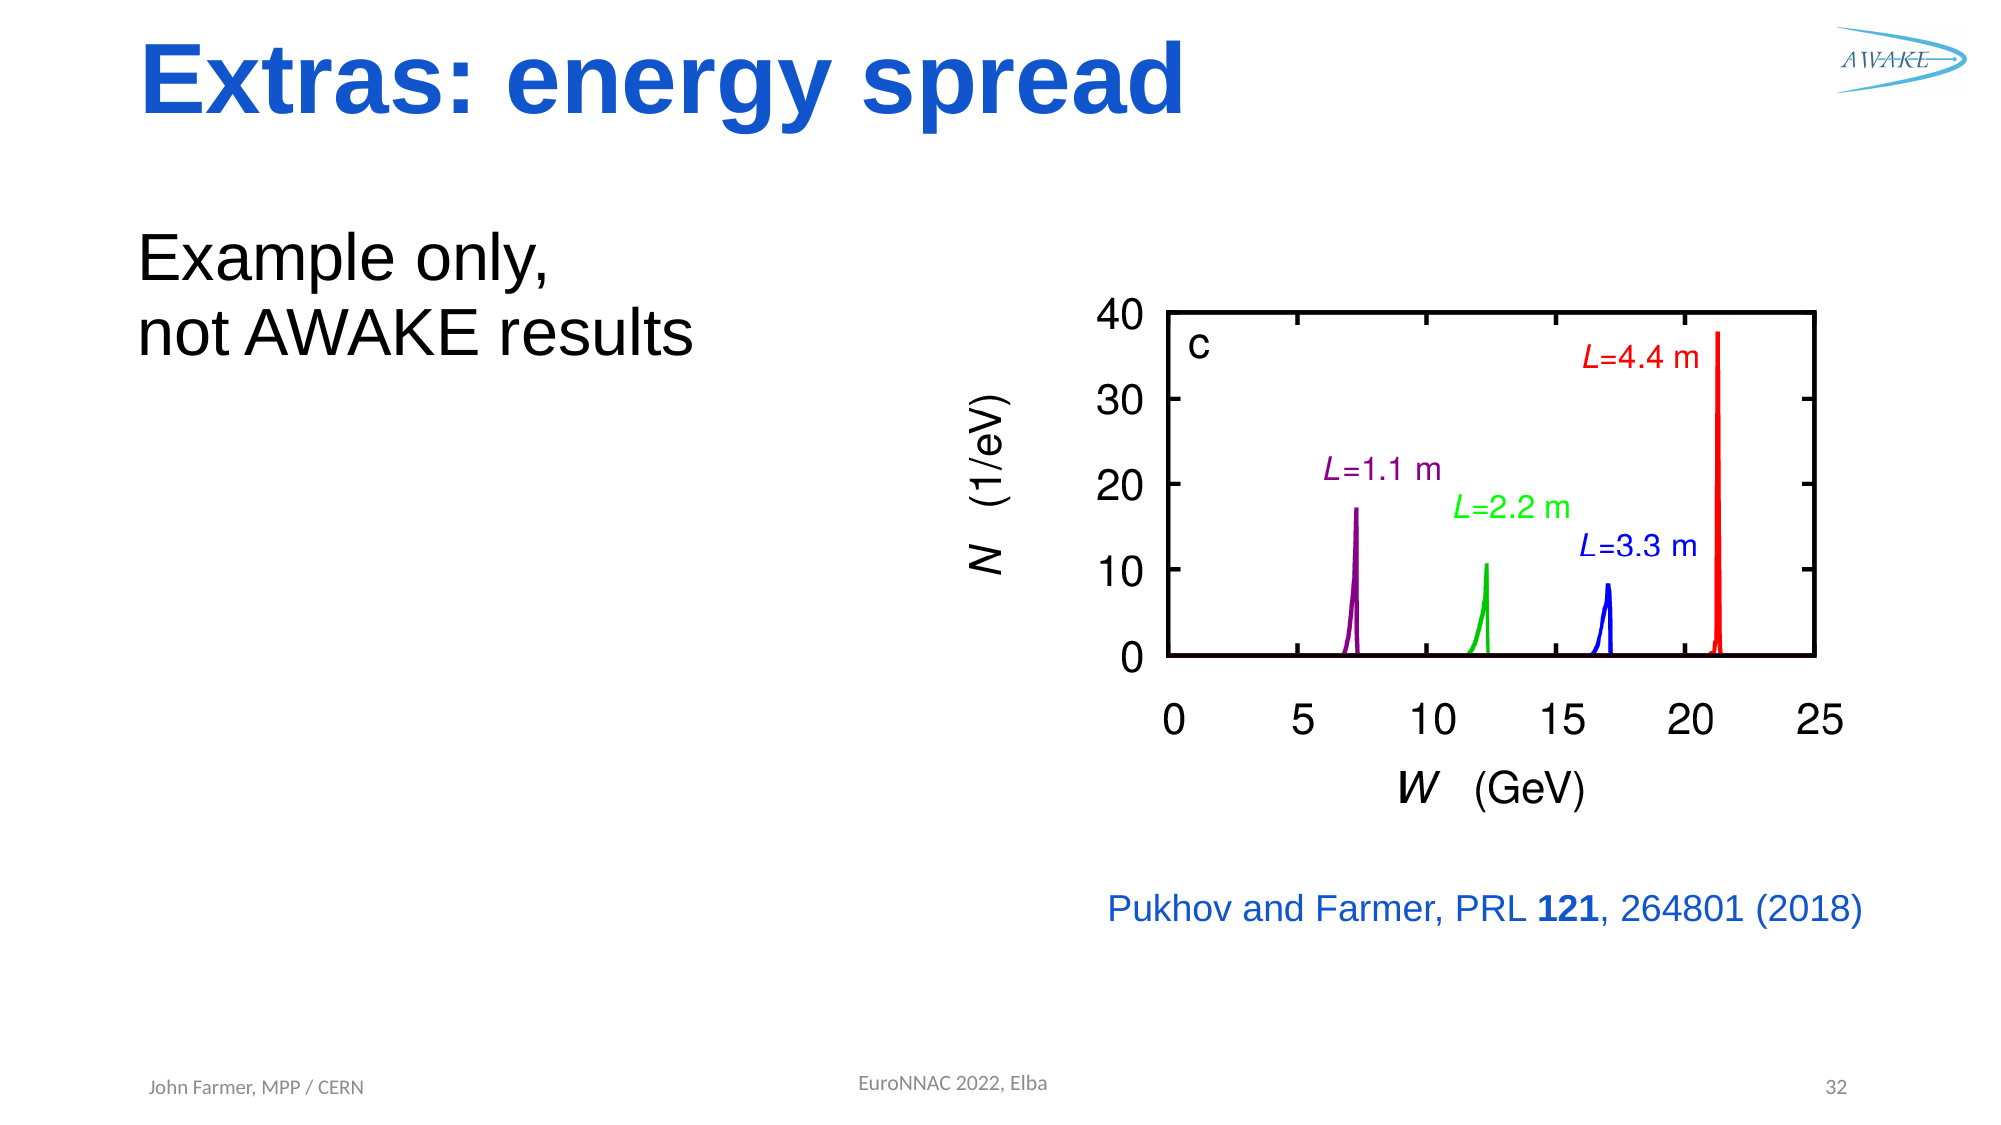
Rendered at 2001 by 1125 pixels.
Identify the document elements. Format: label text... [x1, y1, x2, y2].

picture [1837, 27, 1967, 93]
picture [929, 265, 1937, 847]
text_box Example only, not AWAKE results [137, 220, 804, 1004]
text_box Pukhov and Farmer, PRL 121, 264801 (2018) [1092, 879, 1884, 1021]
title Extras: energy spread [139, 22, 1759, 135]
